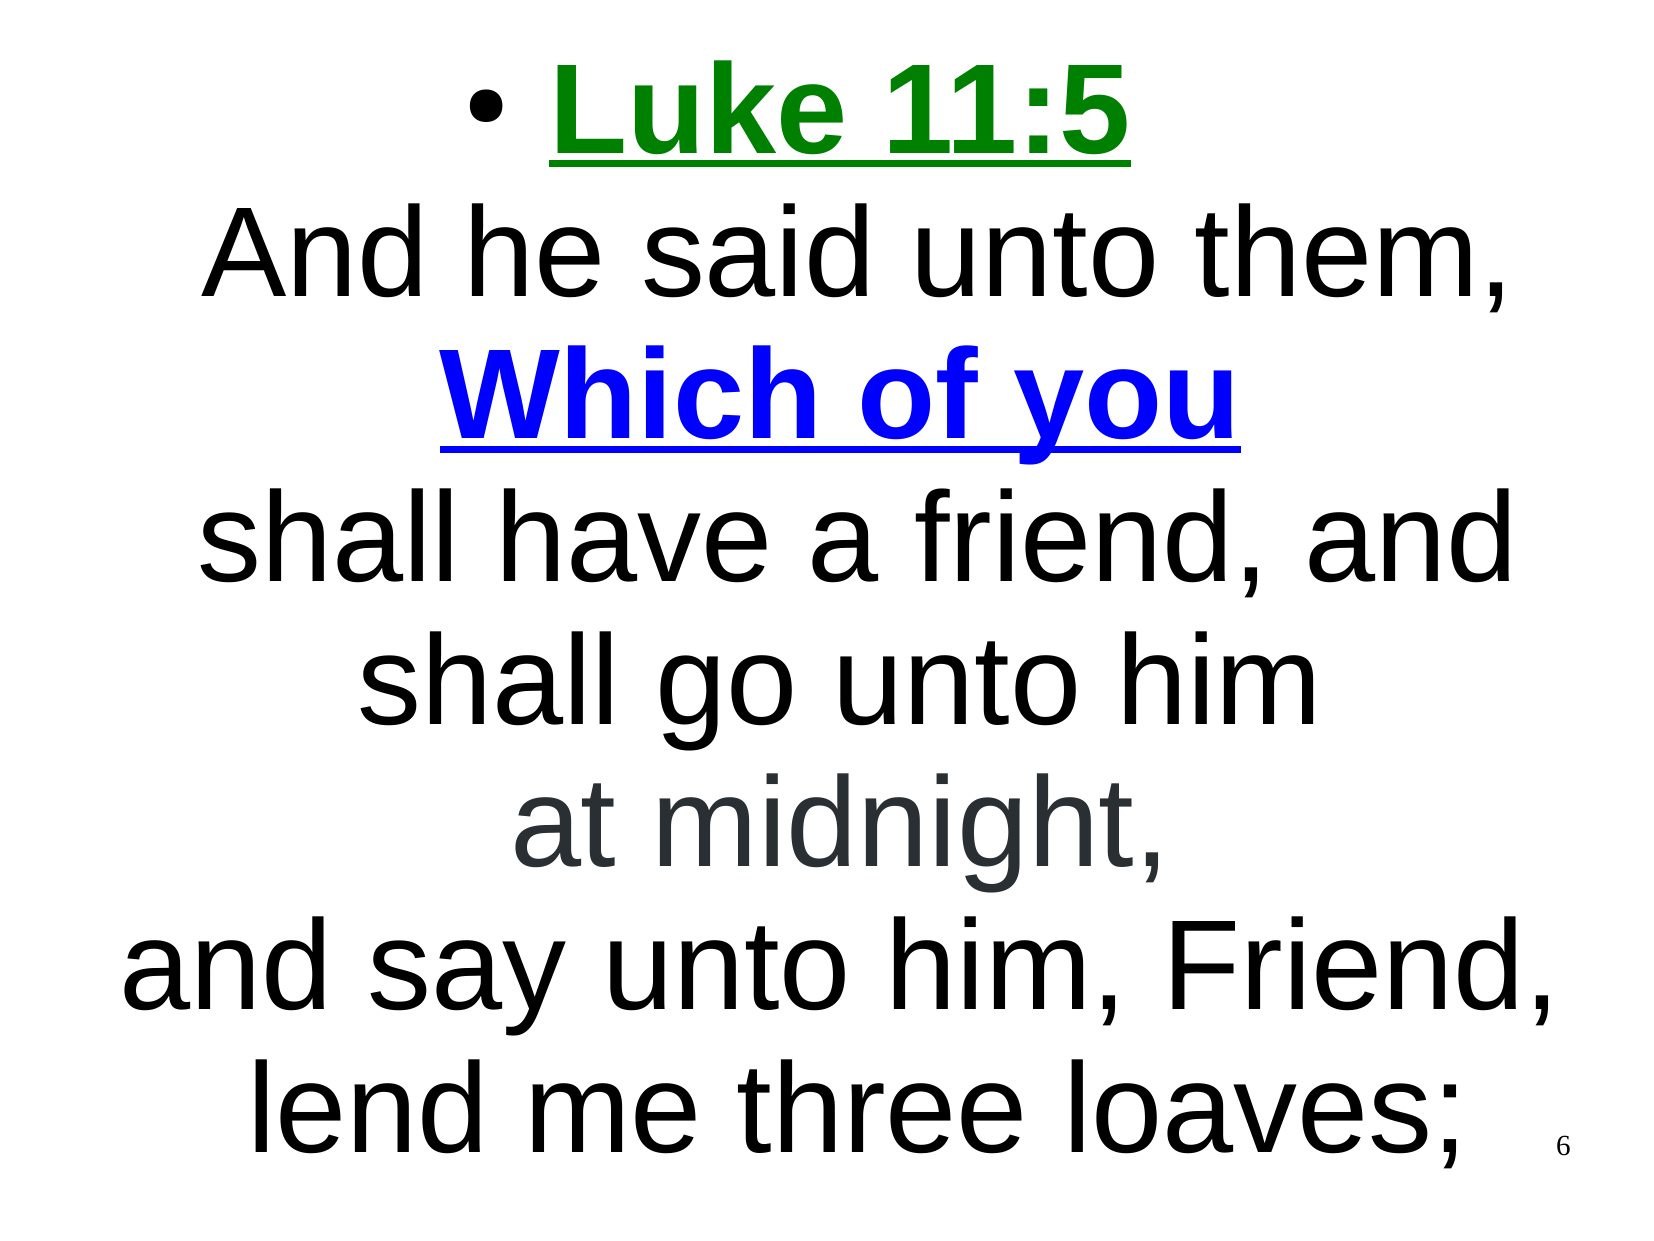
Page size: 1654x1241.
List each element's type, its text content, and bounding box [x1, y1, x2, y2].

list Luke 11:5 And he said unto them, Which of you shall have a friend, and shall go unto him at midnight, and say unto him, Friend, lend me three loaves; [37, 37, 1613, 1201]
